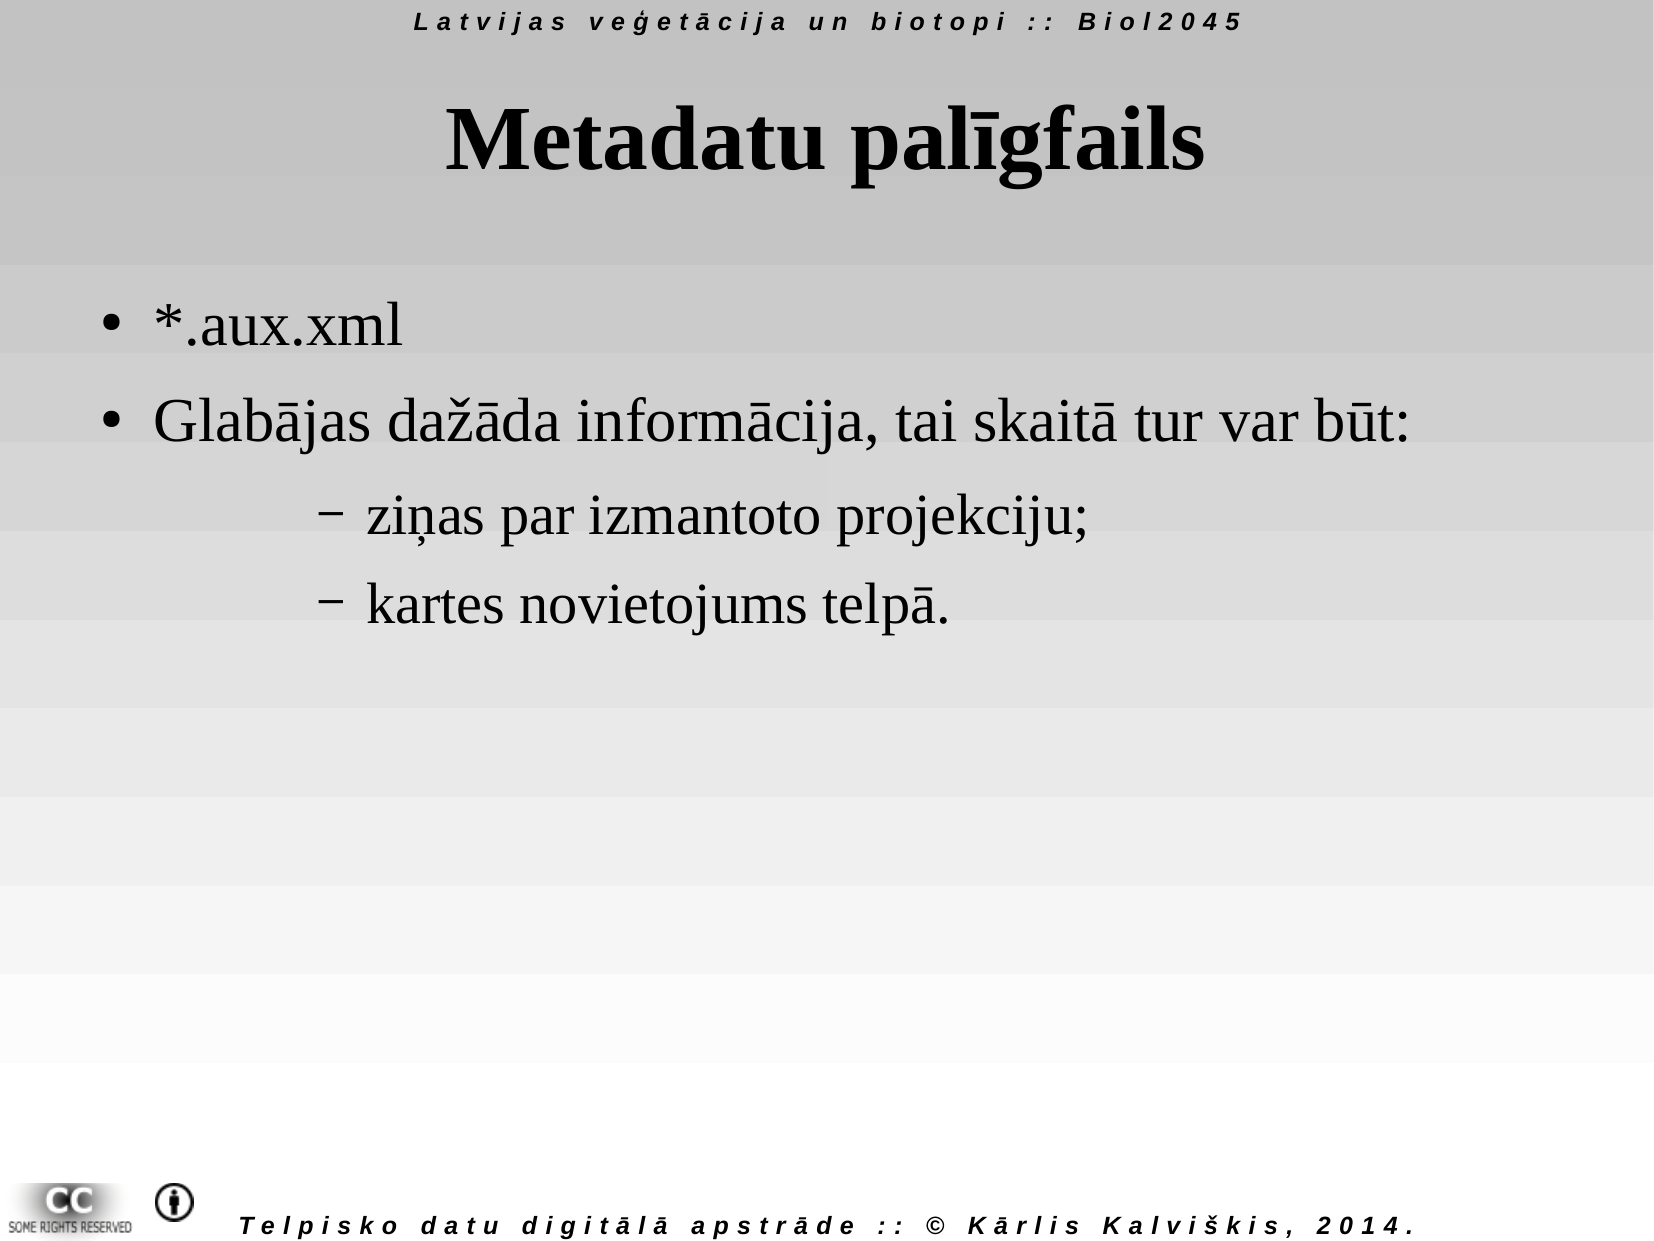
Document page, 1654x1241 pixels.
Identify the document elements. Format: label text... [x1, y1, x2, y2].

list *.aux.xml Glabājas dažāda informācija, tai skaitā tur var būt: ziņas par izmantoto projekciju; kartes novietojums telpā. [82, 289, 1571, 1113]
picture [0, 0, 1654, 1241]
title Metadatu palīgfails [29, 43, 1625, 234]
